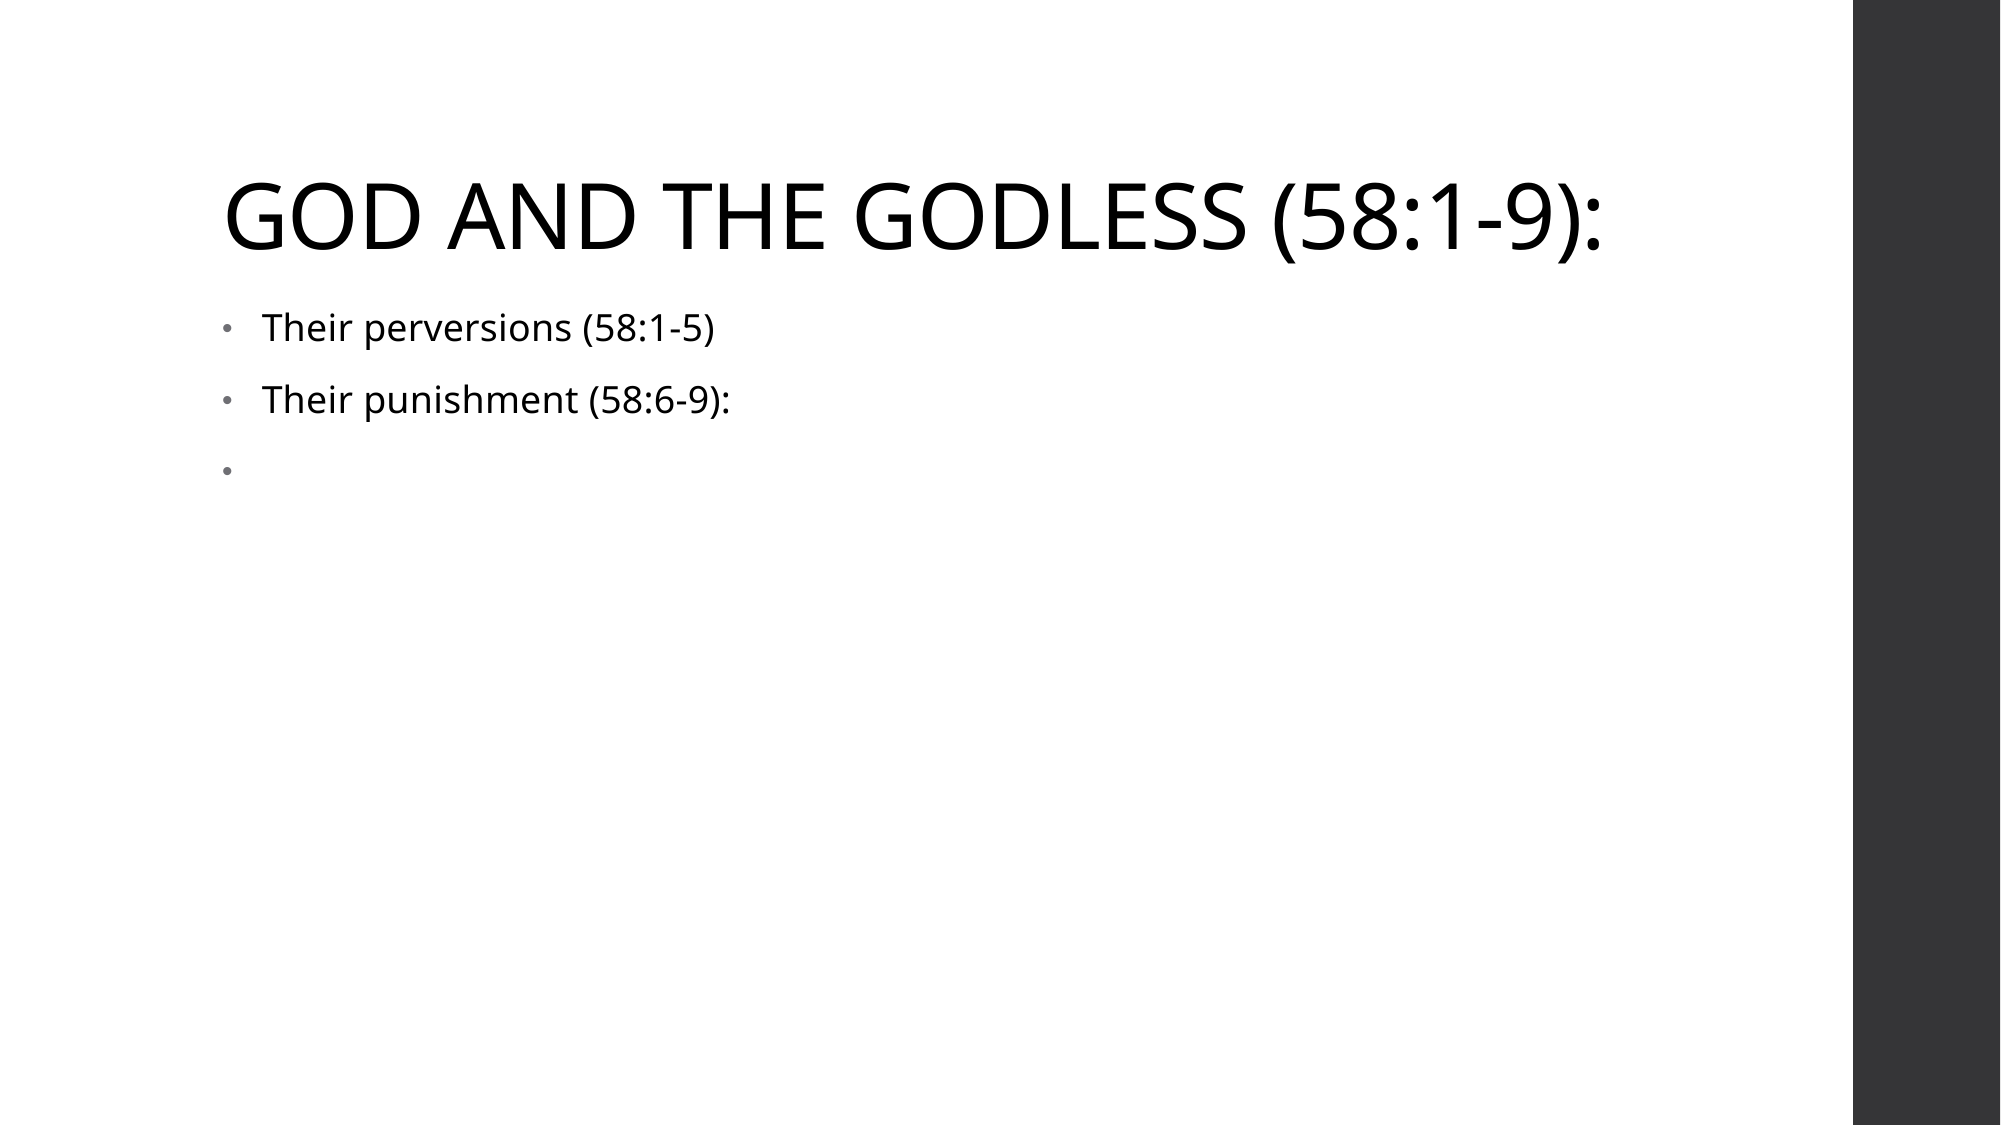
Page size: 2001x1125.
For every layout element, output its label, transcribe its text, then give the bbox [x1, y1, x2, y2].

title GOD AND THE GODLESS (58:1-9): [206, 60, 1797, 278]
list Their perversions (58:1-5) Their punishment (58:6-9): [206, 299, 1617, 1014]
